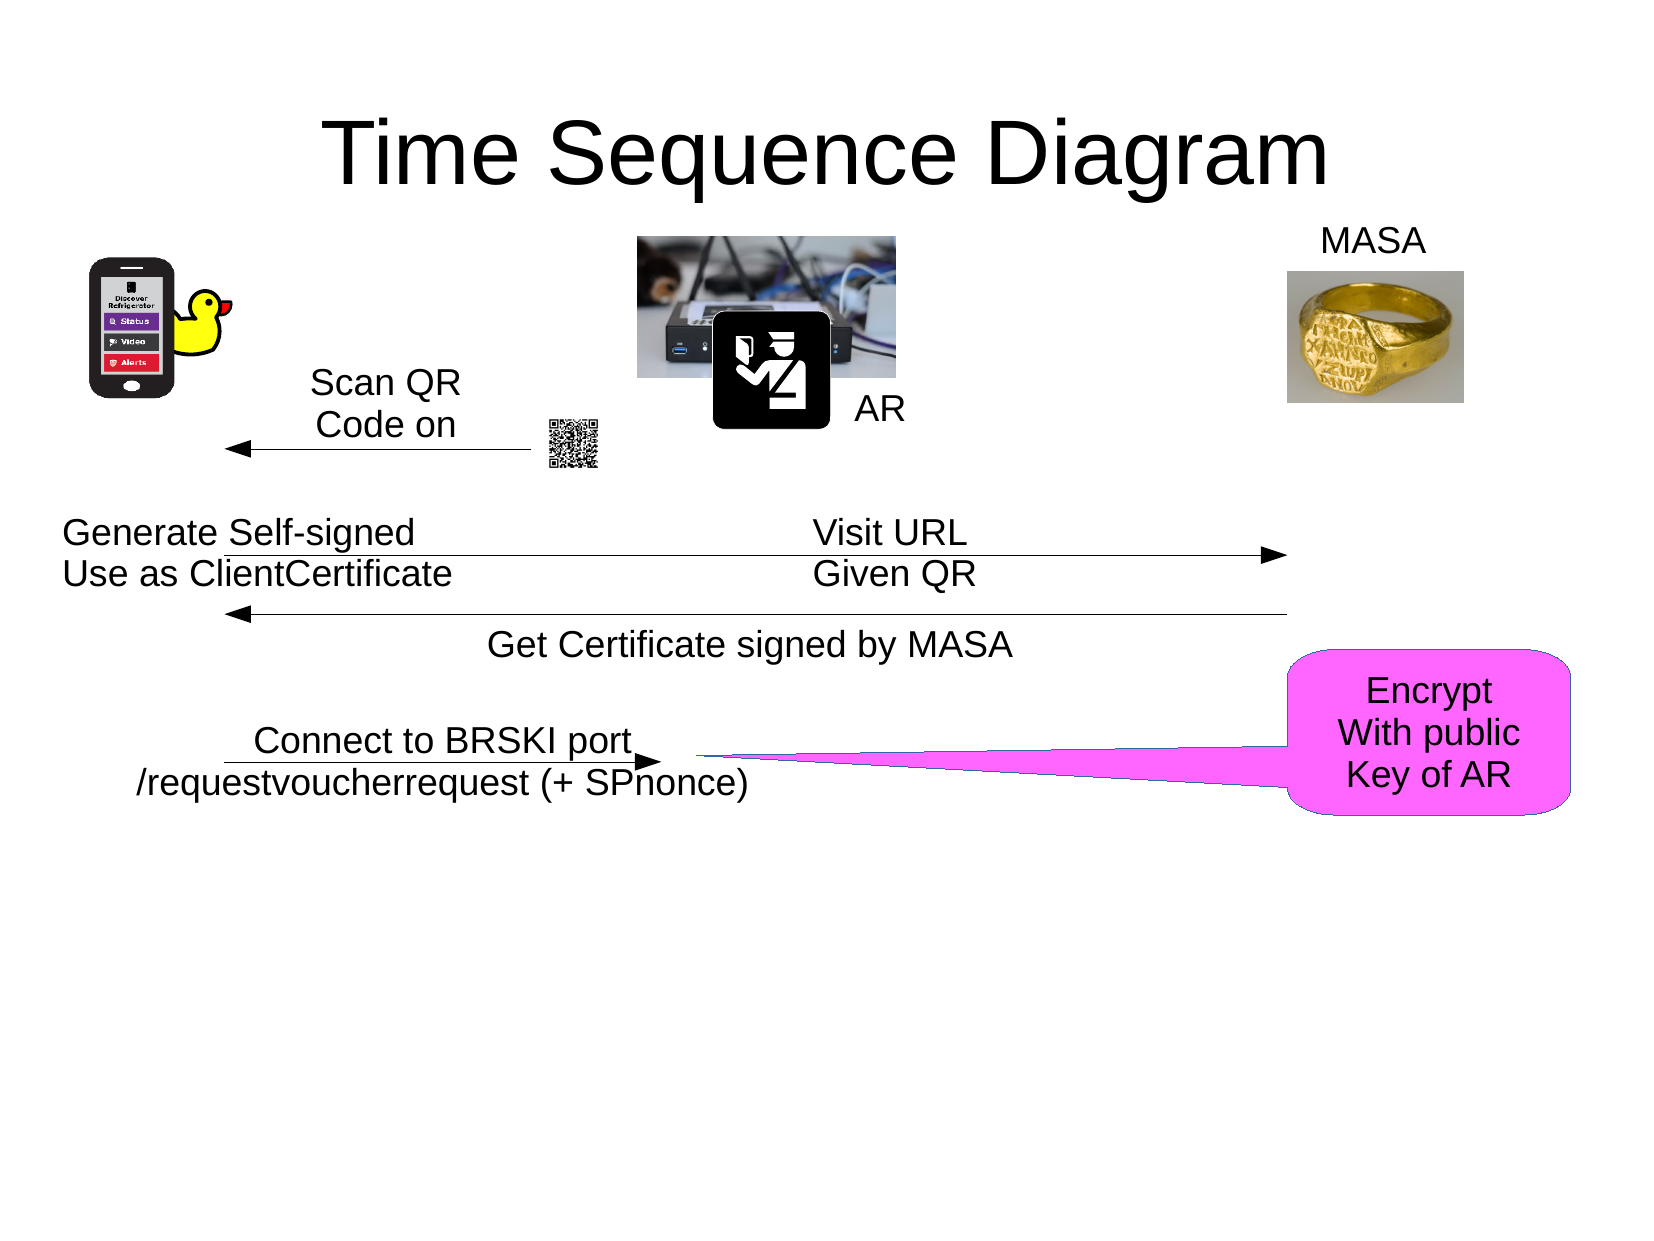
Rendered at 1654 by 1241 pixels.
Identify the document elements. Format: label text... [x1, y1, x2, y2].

title Time Sequence Diagram [82, 49, 1571, 257]
text_box AR [839, 380, 922, 438]
text_box Scan QR Code on [295, 354, 477, 454]
text_box Generate Self-signed Use as ClientCertificate [47, 503, 468, 603]
text_box Encrypt With public Key of AR [696, 649, 1571, 816]
text_box Get Certificate signed by MASA [472, 616, 1028, 674]
picture [637, 236, 896, 434]
text_box MASA [1305, 212, 1441, 270]
picture [1287, 271, 1464, 403]
picture [85, 253, 237, 402]
picture [544, 414, 603, 473]
text_box Visit URL Given QR [797, 503, 993, 603]
